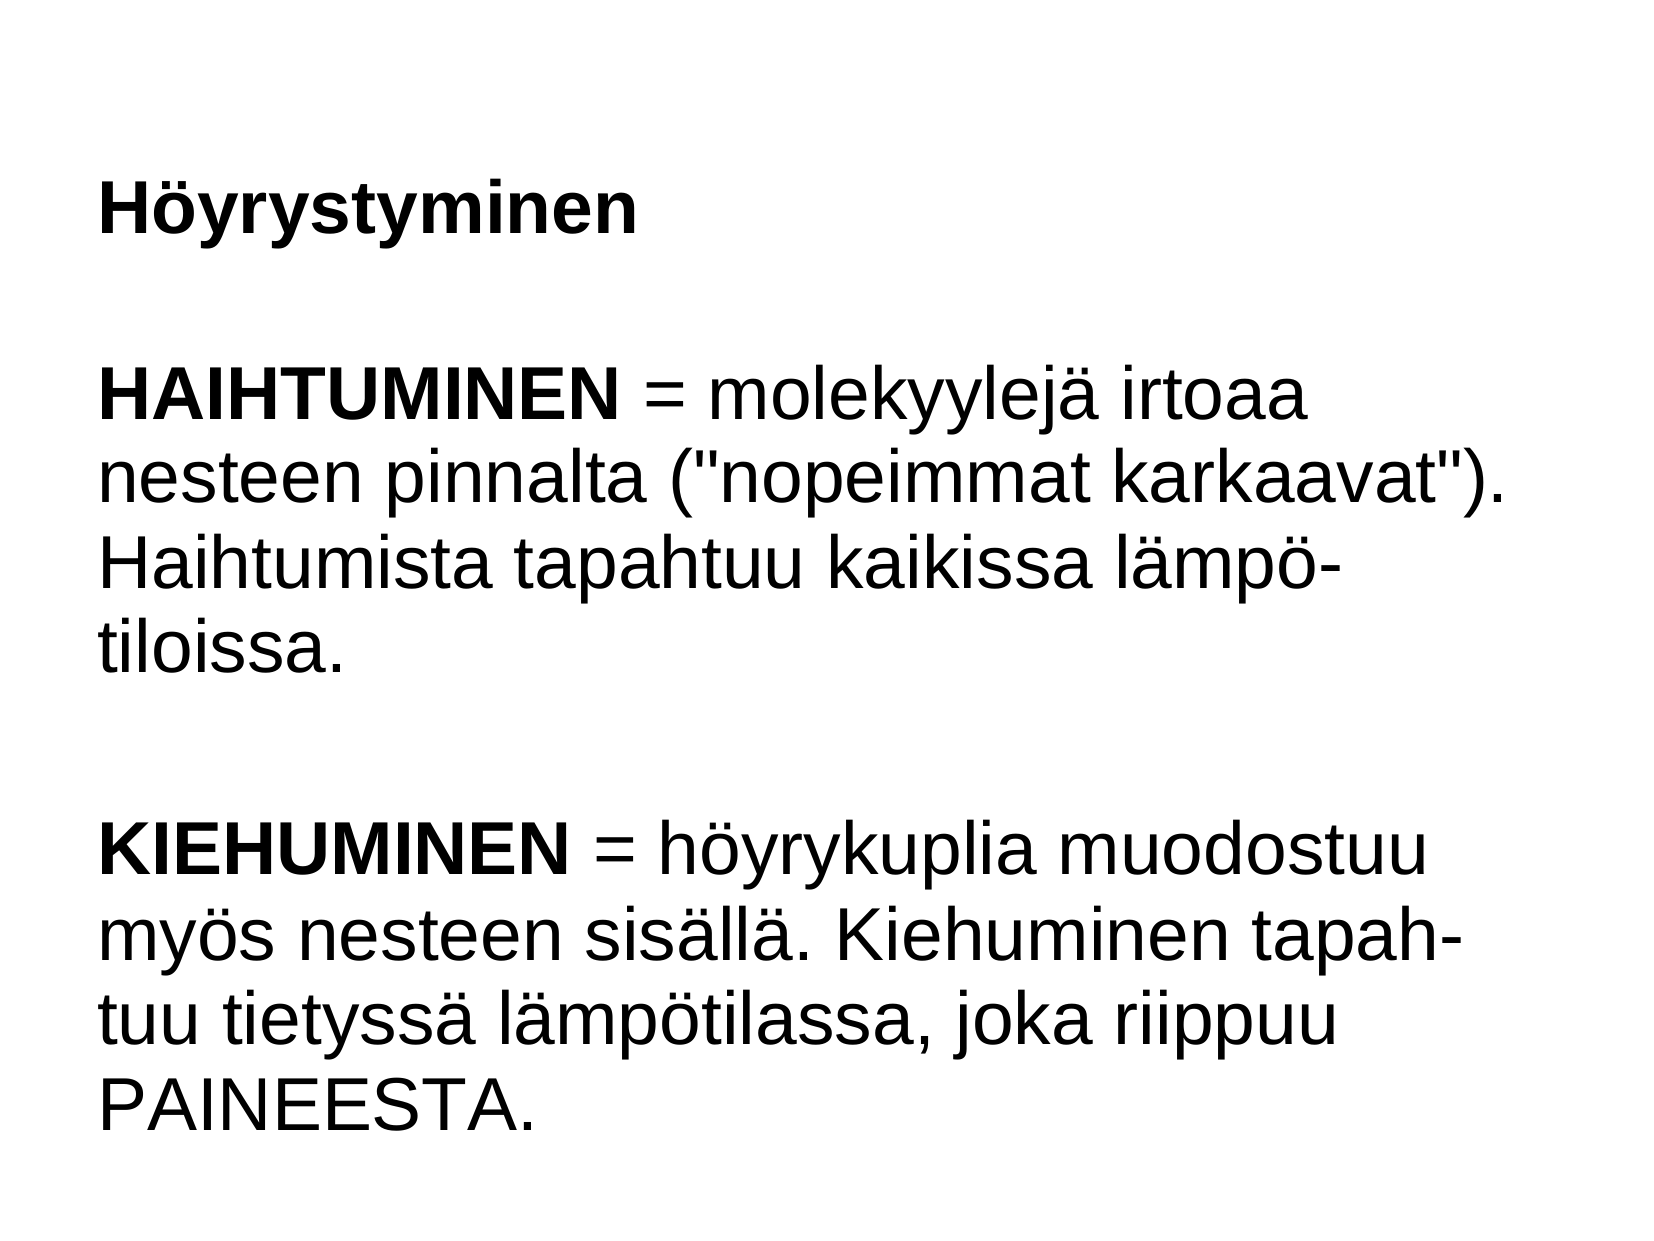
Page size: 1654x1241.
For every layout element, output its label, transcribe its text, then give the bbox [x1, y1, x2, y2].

text_box Höyrystyminen HAIHTUMINEN = molekyylejä irtoaa nesteen pinnalta ("nopeimmat karkaavat"). Haihtumista tapahtuu kaikissa lämpö-tiloissa. KIEHUMINEN = höyrykuplia muodostuu myös nesteen sisällä. Kiehuminen tapah-tuu tietyssä lämpötilassa, joka riippuu PAINEESTA. [82, 153, 1548, 847]
